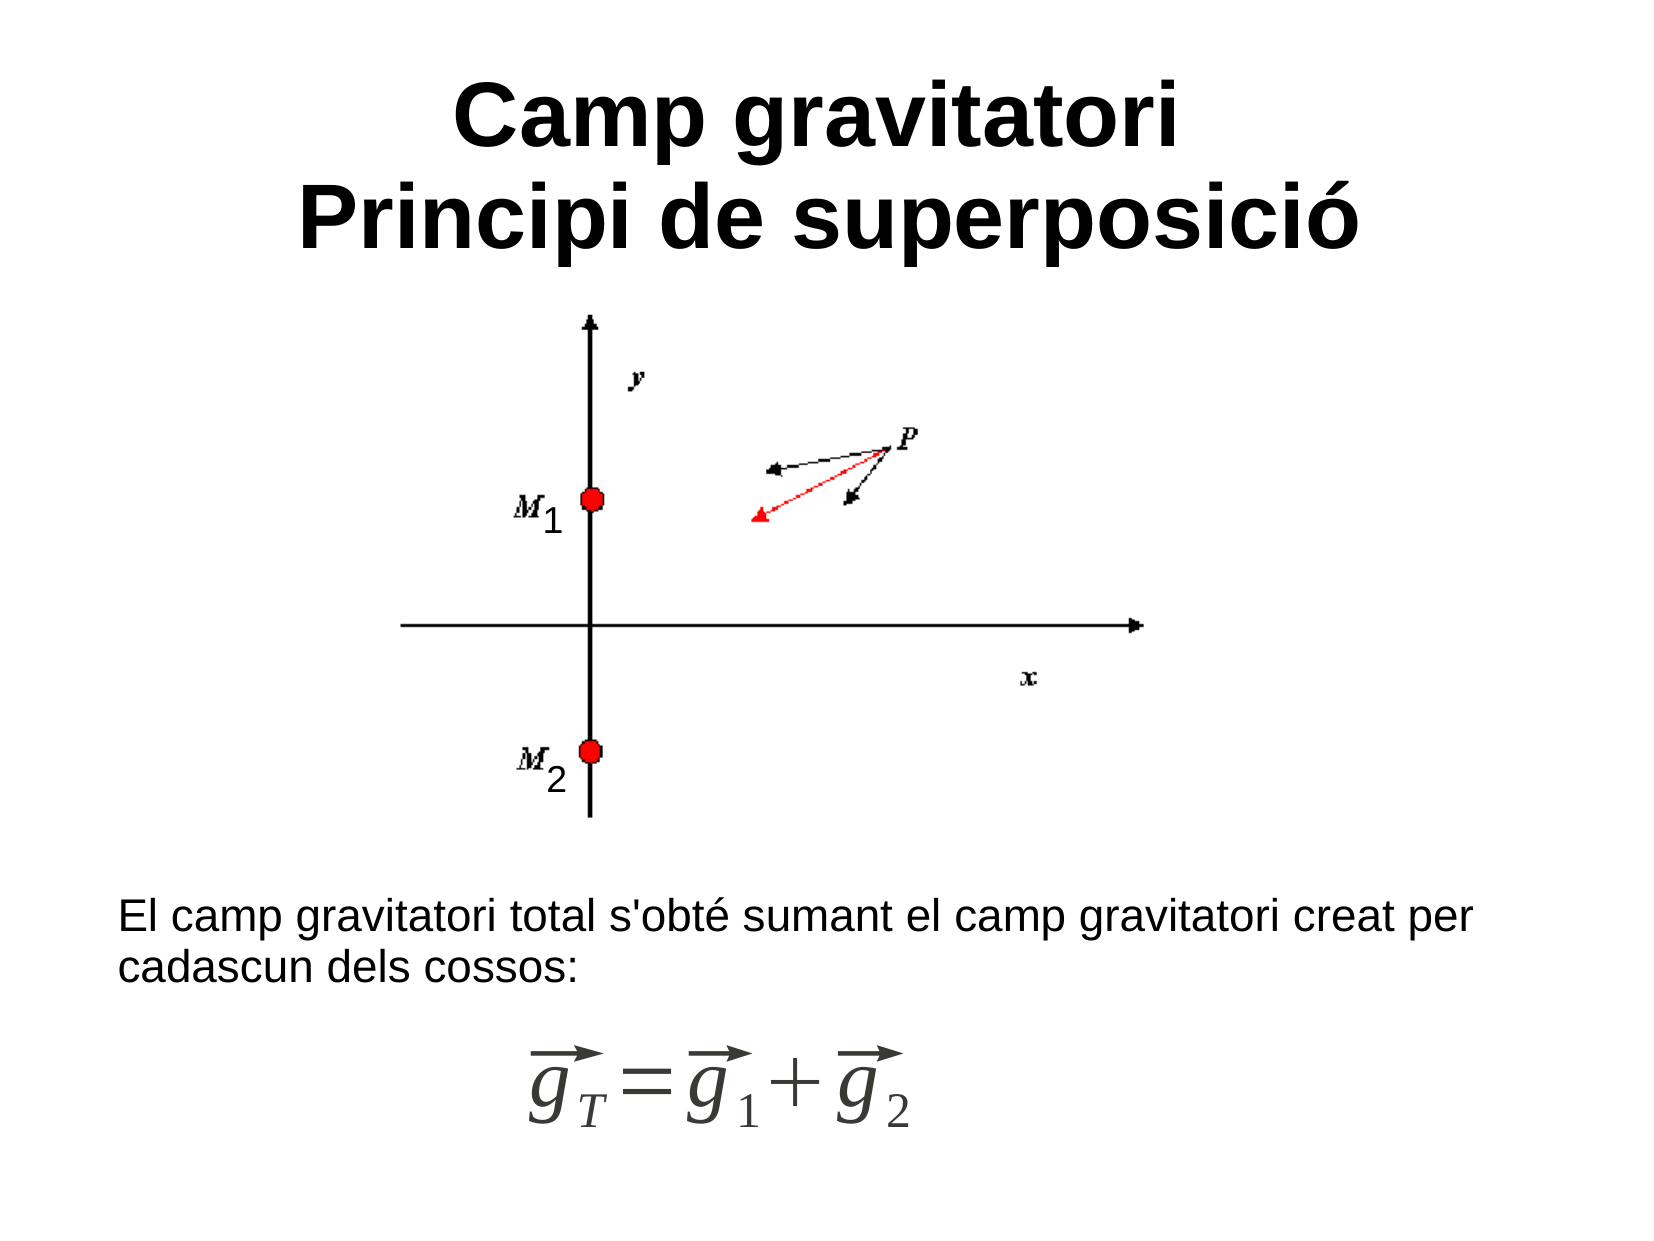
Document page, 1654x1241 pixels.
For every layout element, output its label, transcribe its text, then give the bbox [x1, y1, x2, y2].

text_box El camp gravitatori total s'obté sumant el camp gravitatori creat per cadascun dels cossos: [102, 882, 1567, 1000]
chart [517, 1033, 917, 1138]
text_box 2 [531, 751, 592, 808]
text_box 1 [527, 492, 582, 550]
picture [372, 311, 1191, 847]
text_box Camp gravitatori Principi de superposició [257, 56, 1403, 276]
